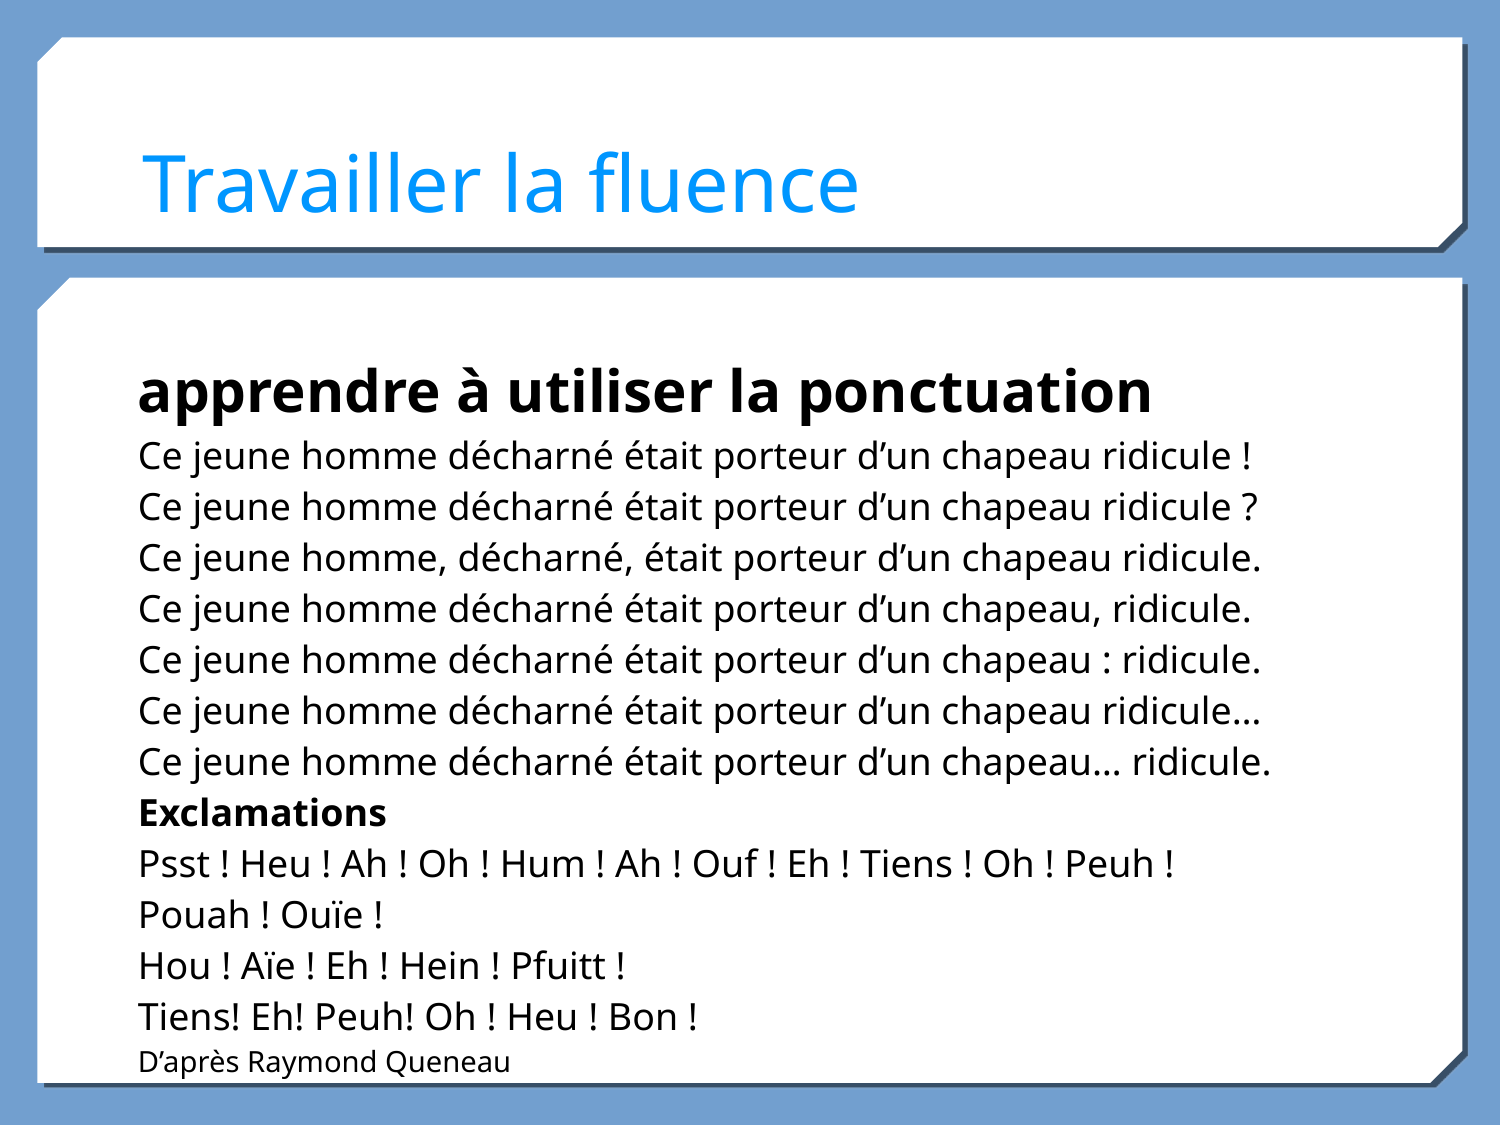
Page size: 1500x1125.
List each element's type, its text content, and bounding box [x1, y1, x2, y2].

text_box apprendre à utiliser la ponctuation Ce jeune homme décharné était porteur d’un chapeau ridicule ! Ce jeune homme décharné était porteur d’un chapeau ridicule ? Ce jeune homme, décharné, était porteur d’un chapeau ridicule. Ce jeune homme décharné était porteur d’un chapeau, ridicule. Ce jeune homme décharné était porteur d’un chapeau : ridicule. Ce jeune homme décharné était porteur d’un chapeau ridicule… Ce jeune homme décharné était porteur d’un chapeau… ridicule. Exclamations Psst ! Heu ! Ah ! Oh ! Hum ! Ah ! Ouf ! Eh ! Tiens ! Oh ! Peuh ! Pouah ! Ouïe ! Hou ! Aïe ! Eh ! Hein ! Pfuitt ! Tiens! Eh! Peuh! Oh ! Heu ! Bon ! D’après Raymond Queneau [123, 342, 1377, 988]
title Travailler la fluence [127, 48, 1372, 236]
